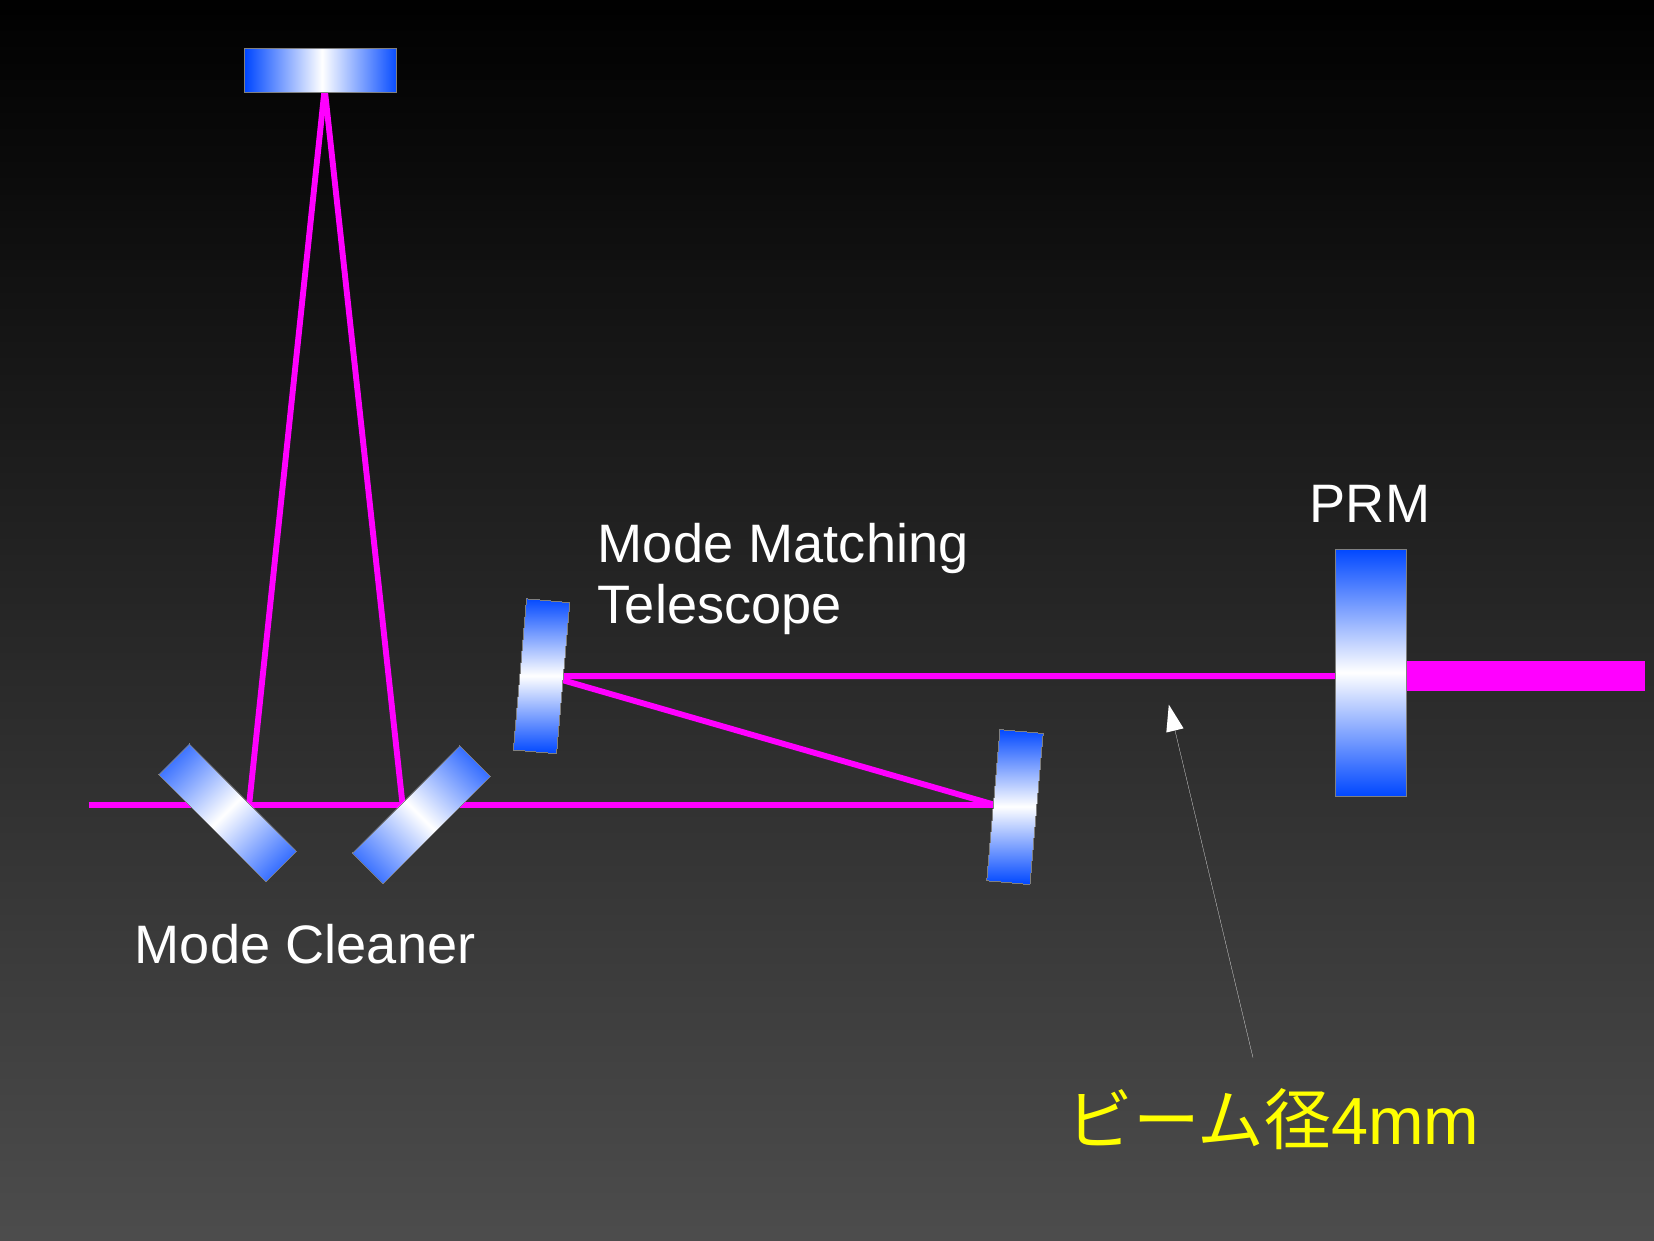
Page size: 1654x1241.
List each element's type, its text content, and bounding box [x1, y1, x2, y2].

text_box [986, 729, 1044, 885]
text_box [513, 598, 570, 754]
text_box [1335, 549, 1407, 797]
text_box [352, 745, 491, 884]
text_box PRM [1295, 465, 1445, 542]
text_box [158, 743, 297, 882]
text_box Mode Cleaner [120, 907, 492, 983]
text_box ビーム径4mm [1051, 1059, 1479, 1149]
text_box [244, 48, 397, 93]
text_box Mode Matching Telescope [582, 506, 984, 643]
